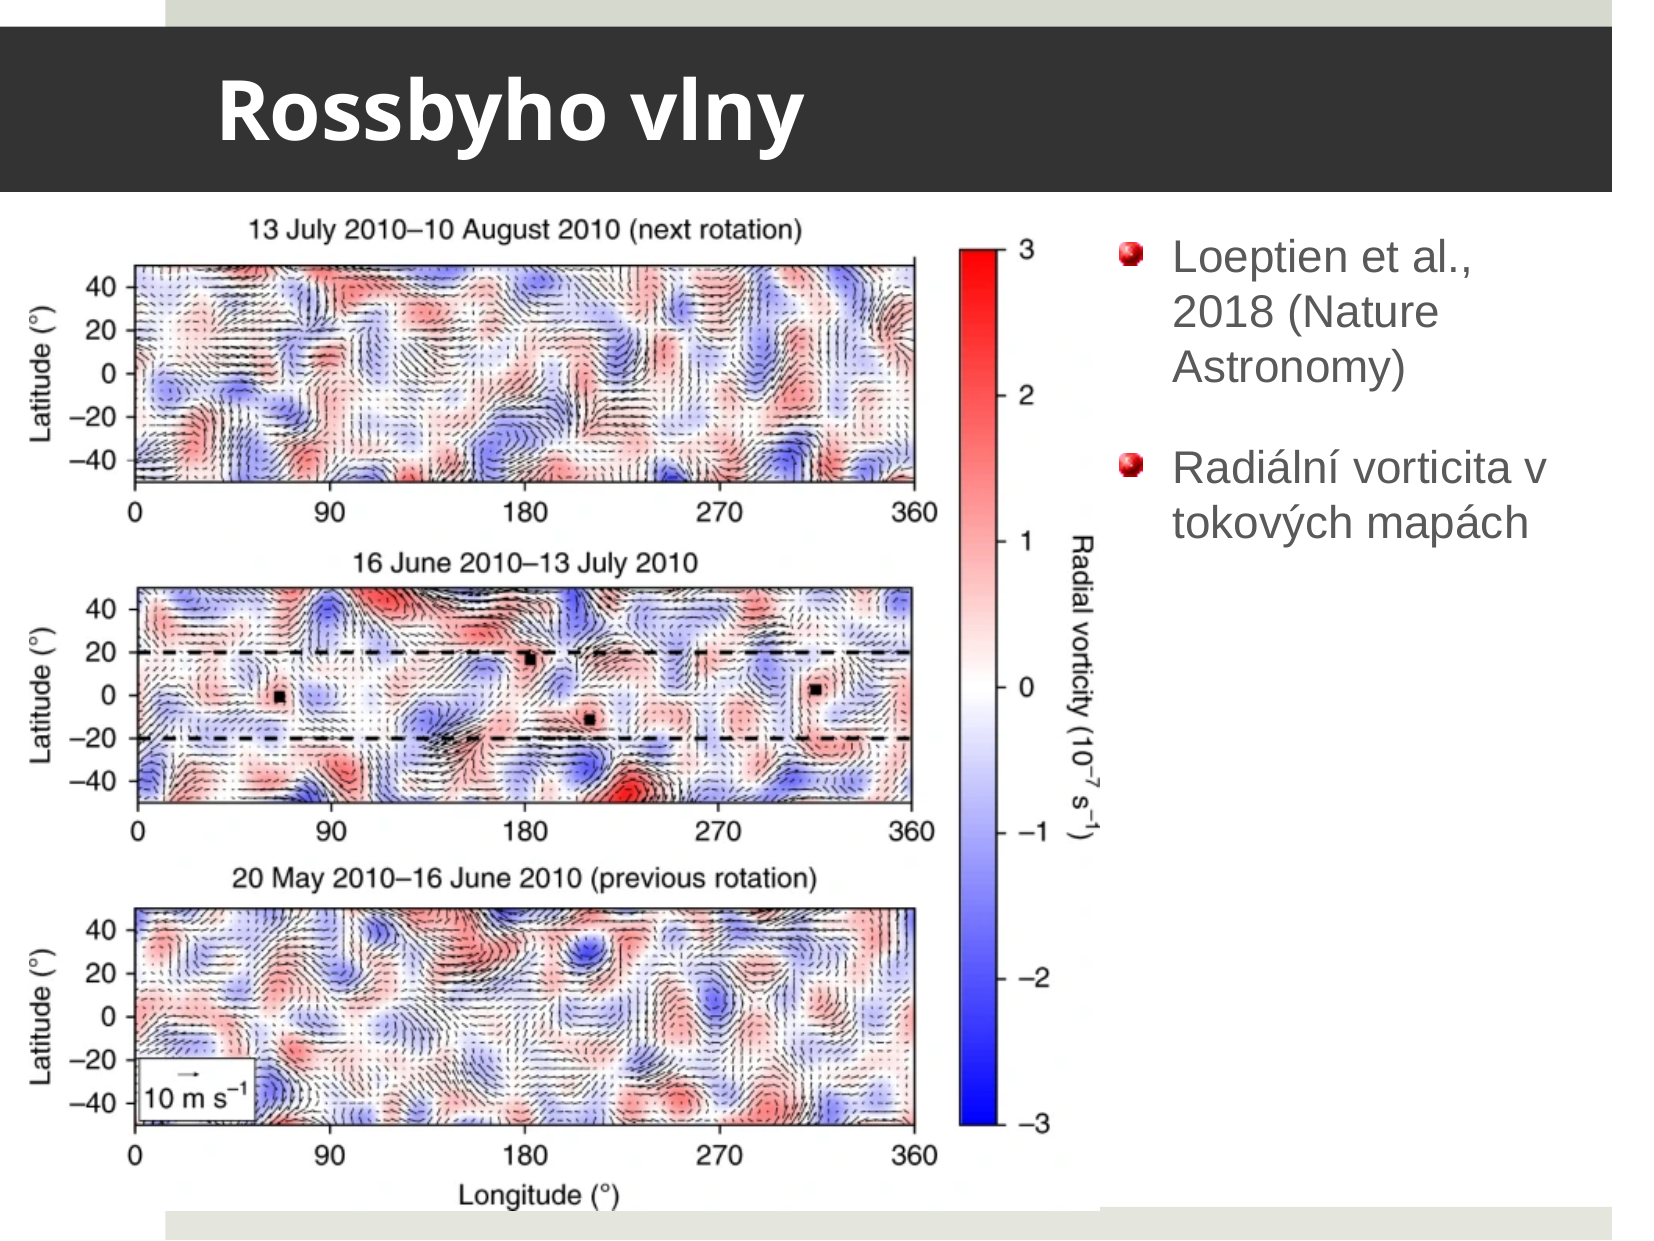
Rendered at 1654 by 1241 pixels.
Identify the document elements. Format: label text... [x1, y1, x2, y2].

title Rossbyho vlny [0, 26, 1612, 192]
picture [29, 218, 1100, 1211]
list Loeptien et al., 2018 (Nature Astronomy) Radiální vorticita v tokových mapách [1103, 218, 1595, 1123]
